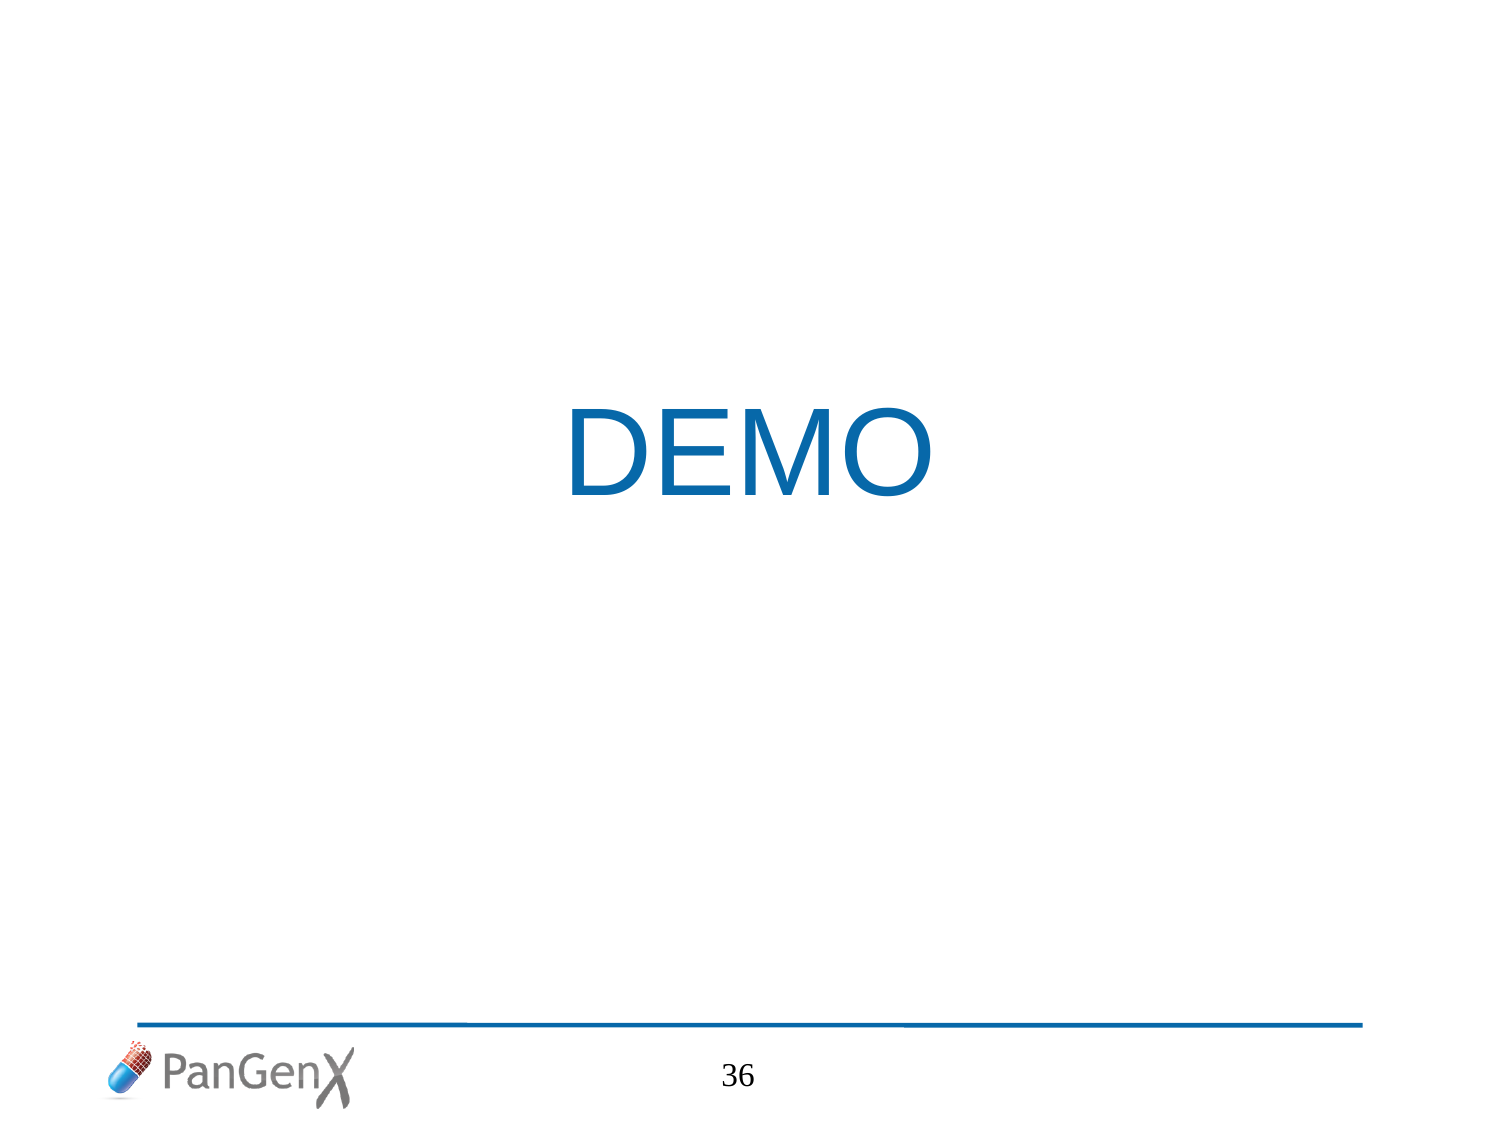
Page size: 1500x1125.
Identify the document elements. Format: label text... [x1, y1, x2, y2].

title DEMO [0, 335, 1500, 528]
picture [89, 1041, 354, 1109]
